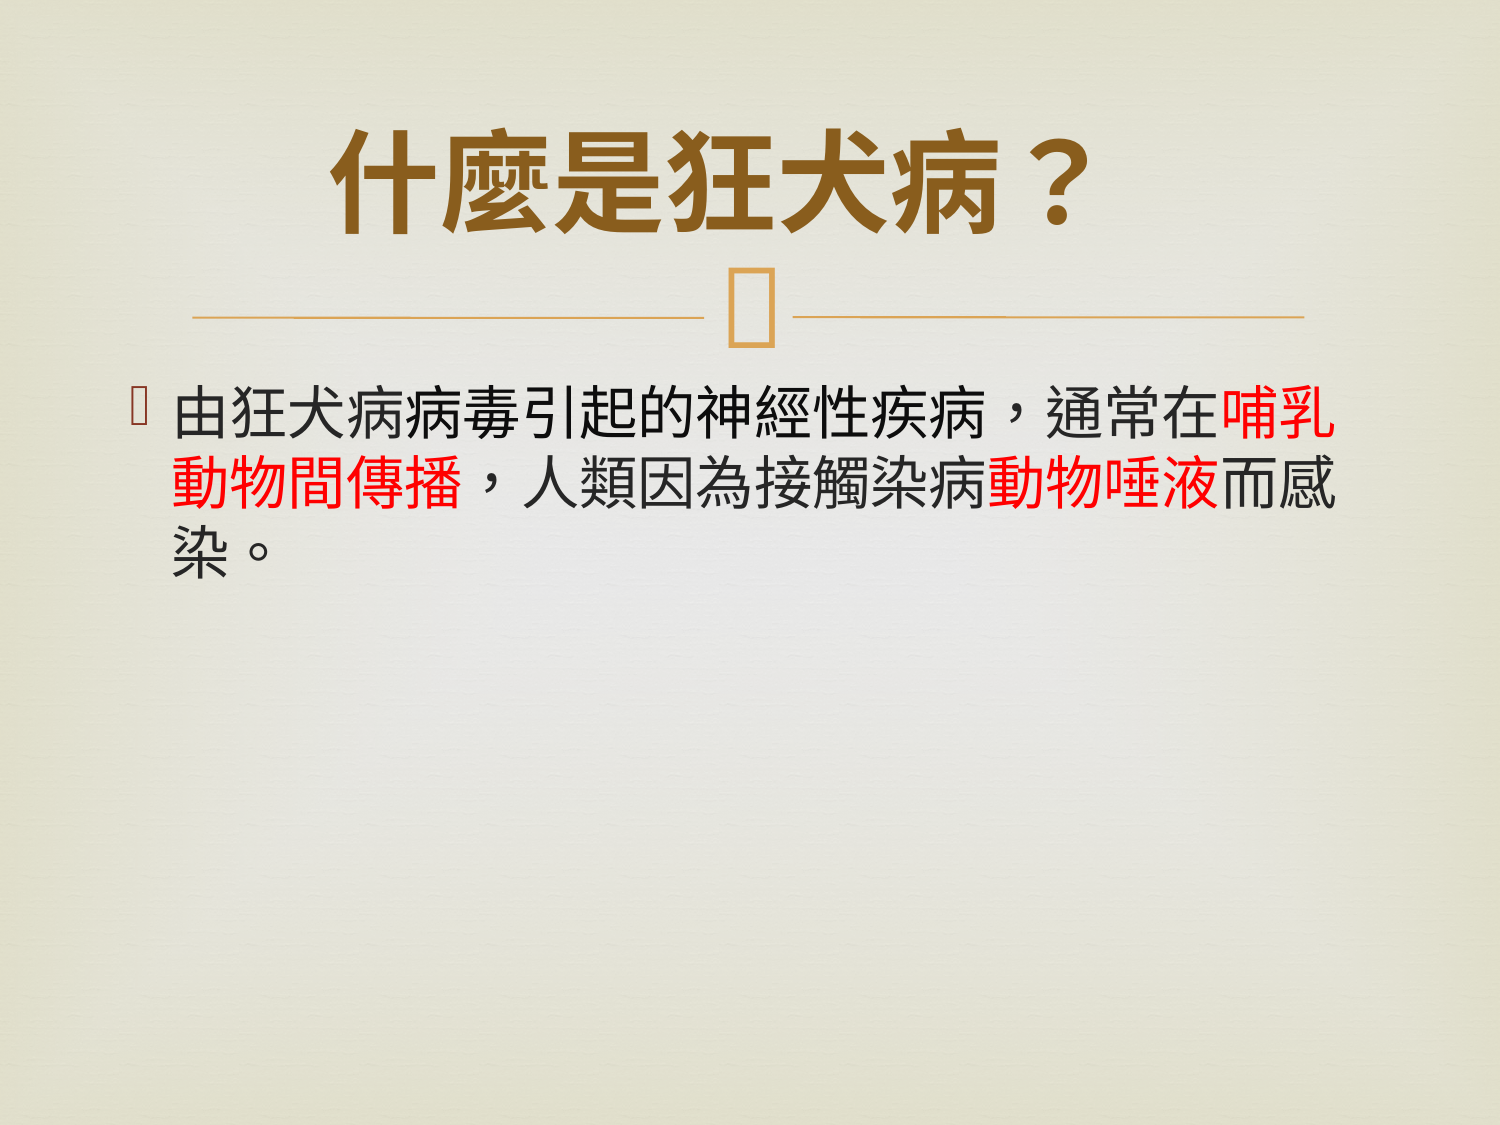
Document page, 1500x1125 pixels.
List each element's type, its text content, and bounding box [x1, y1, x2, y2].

title 什麼是狂犬病？ [113, 93, 1386, 267]
list 由狂犬病病毒引起的神經性疾病，通常在哺乳動物間傳播，人類因為接觸染病動物唾液而感染。 [114, 368, 1386, 1005]
